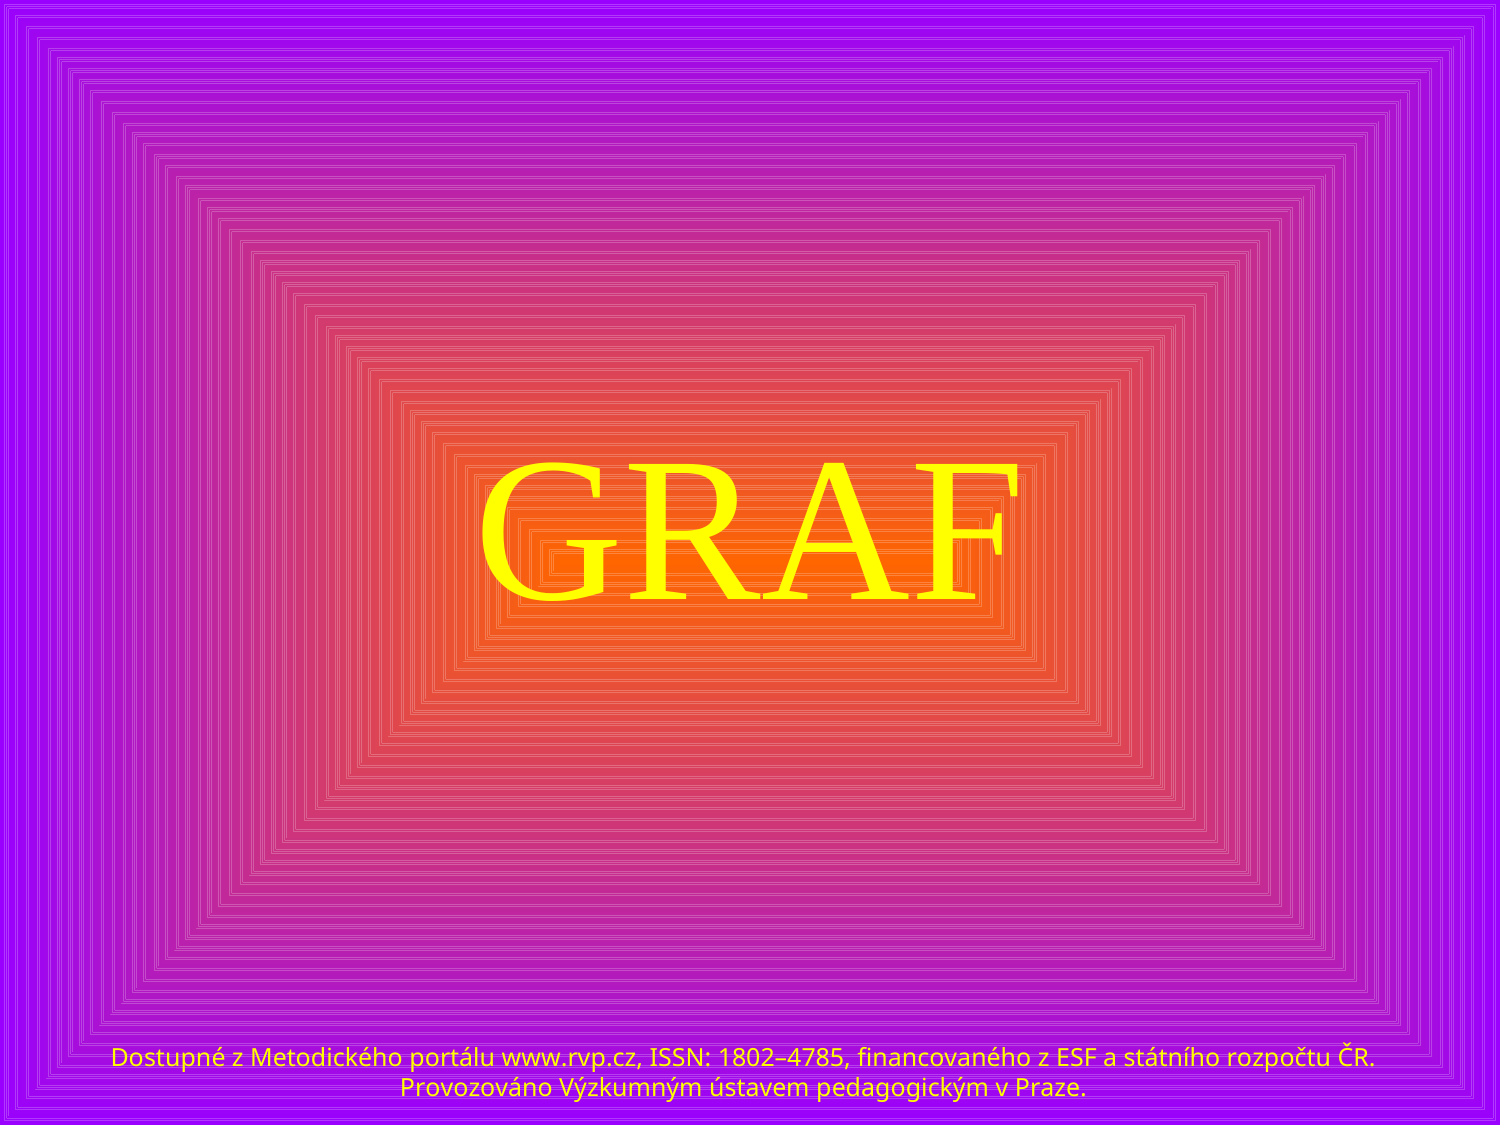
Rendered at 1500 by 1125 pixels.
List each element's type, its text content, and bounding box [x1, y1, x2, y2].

text_box Dostupné z Metodického portálu www.rvp.cz, ISSN: 1802–4785, financovaného z ESF a státního rozpočtu ČR. Provozováno Výzkumným ústavem pedagogickým v Praze. [35, 1041, 1454, 1102]
text_box GRAF [0, 385, 1500, 649]
